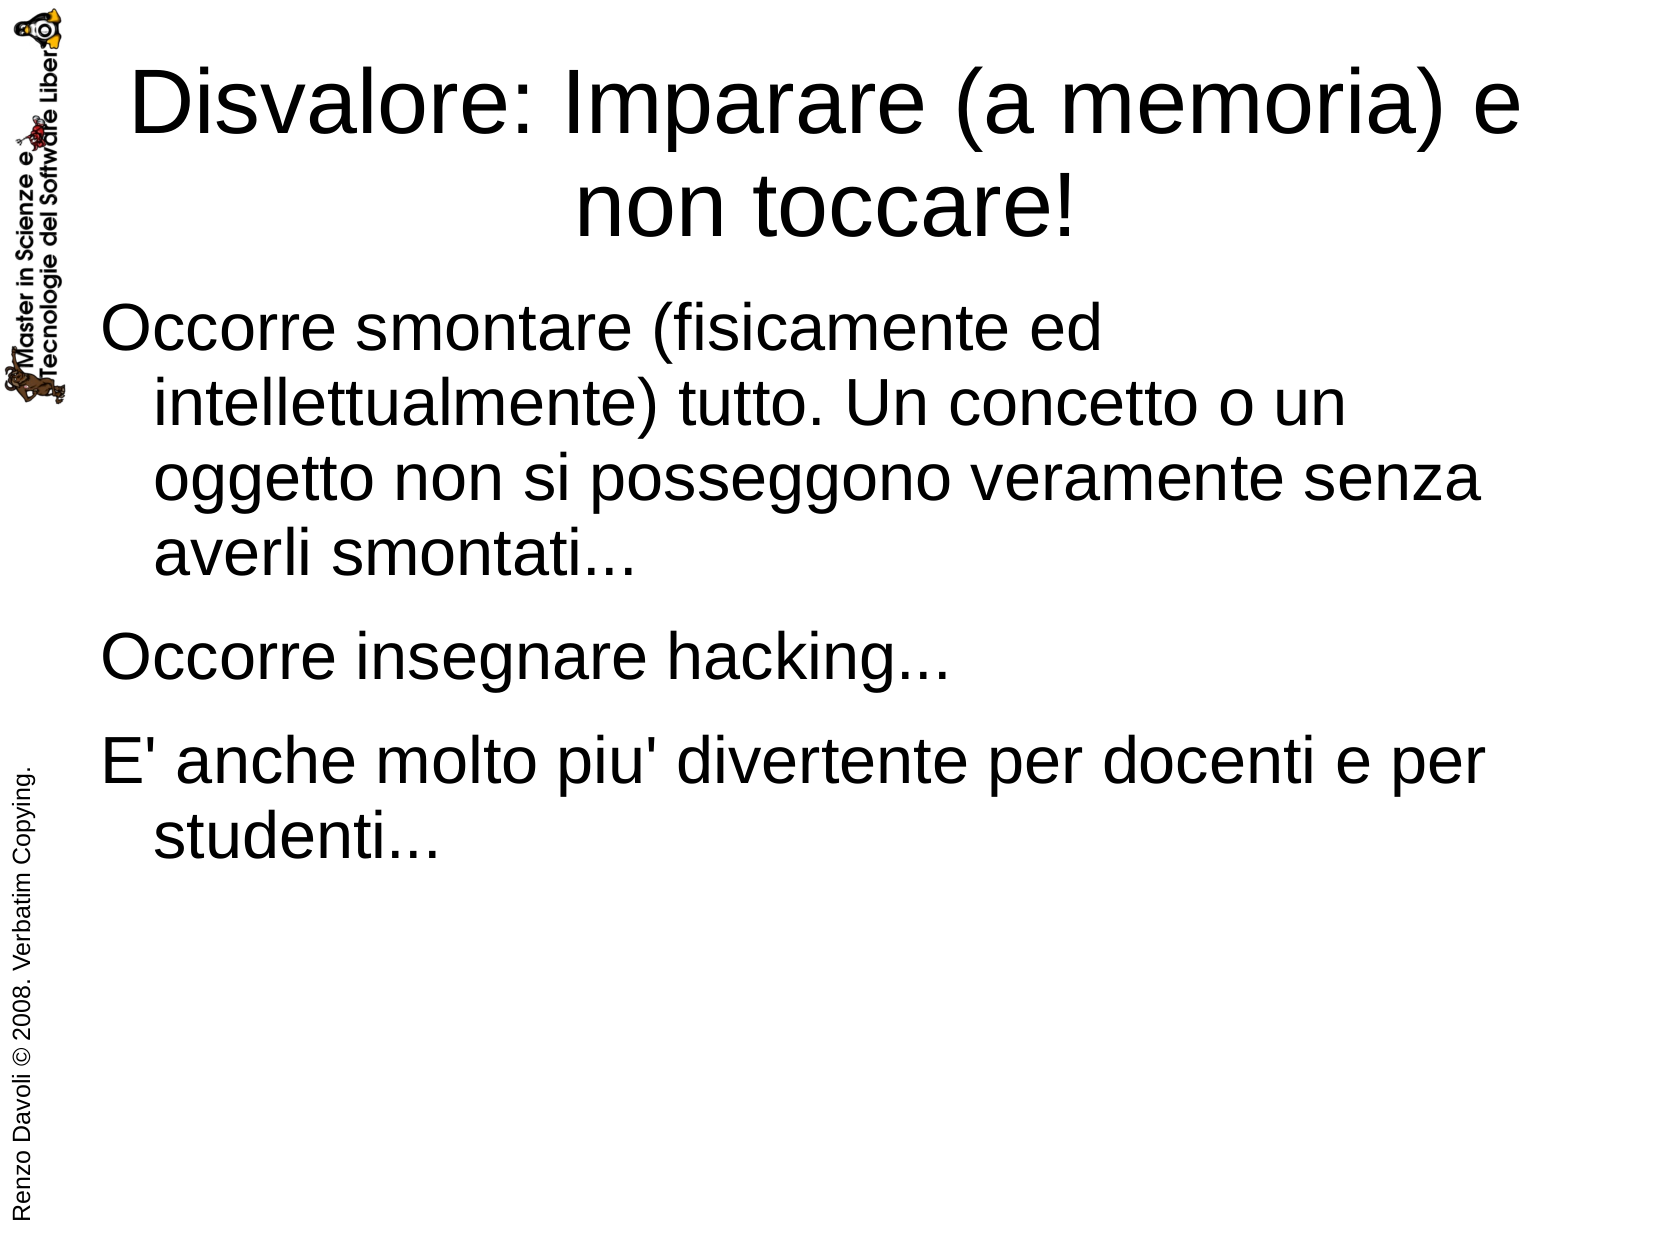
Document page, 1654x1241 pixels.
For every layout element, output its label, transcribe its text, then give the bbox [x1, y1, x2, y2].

title Disvalore: Imparare (a memoria) e non toccare! [82, 50, 1571, 256]
picture [1, 2, 69, 413]
list Occorre smontare (fisicamente ed intellettualmente) tutto. Un concetto o un oggetto non si posseggono veramente senza averli smontati... Occorre insegnare hacking... E' anche molto piu' divertente per docenti e per studenti... [82, 290, 1571, 1094]
